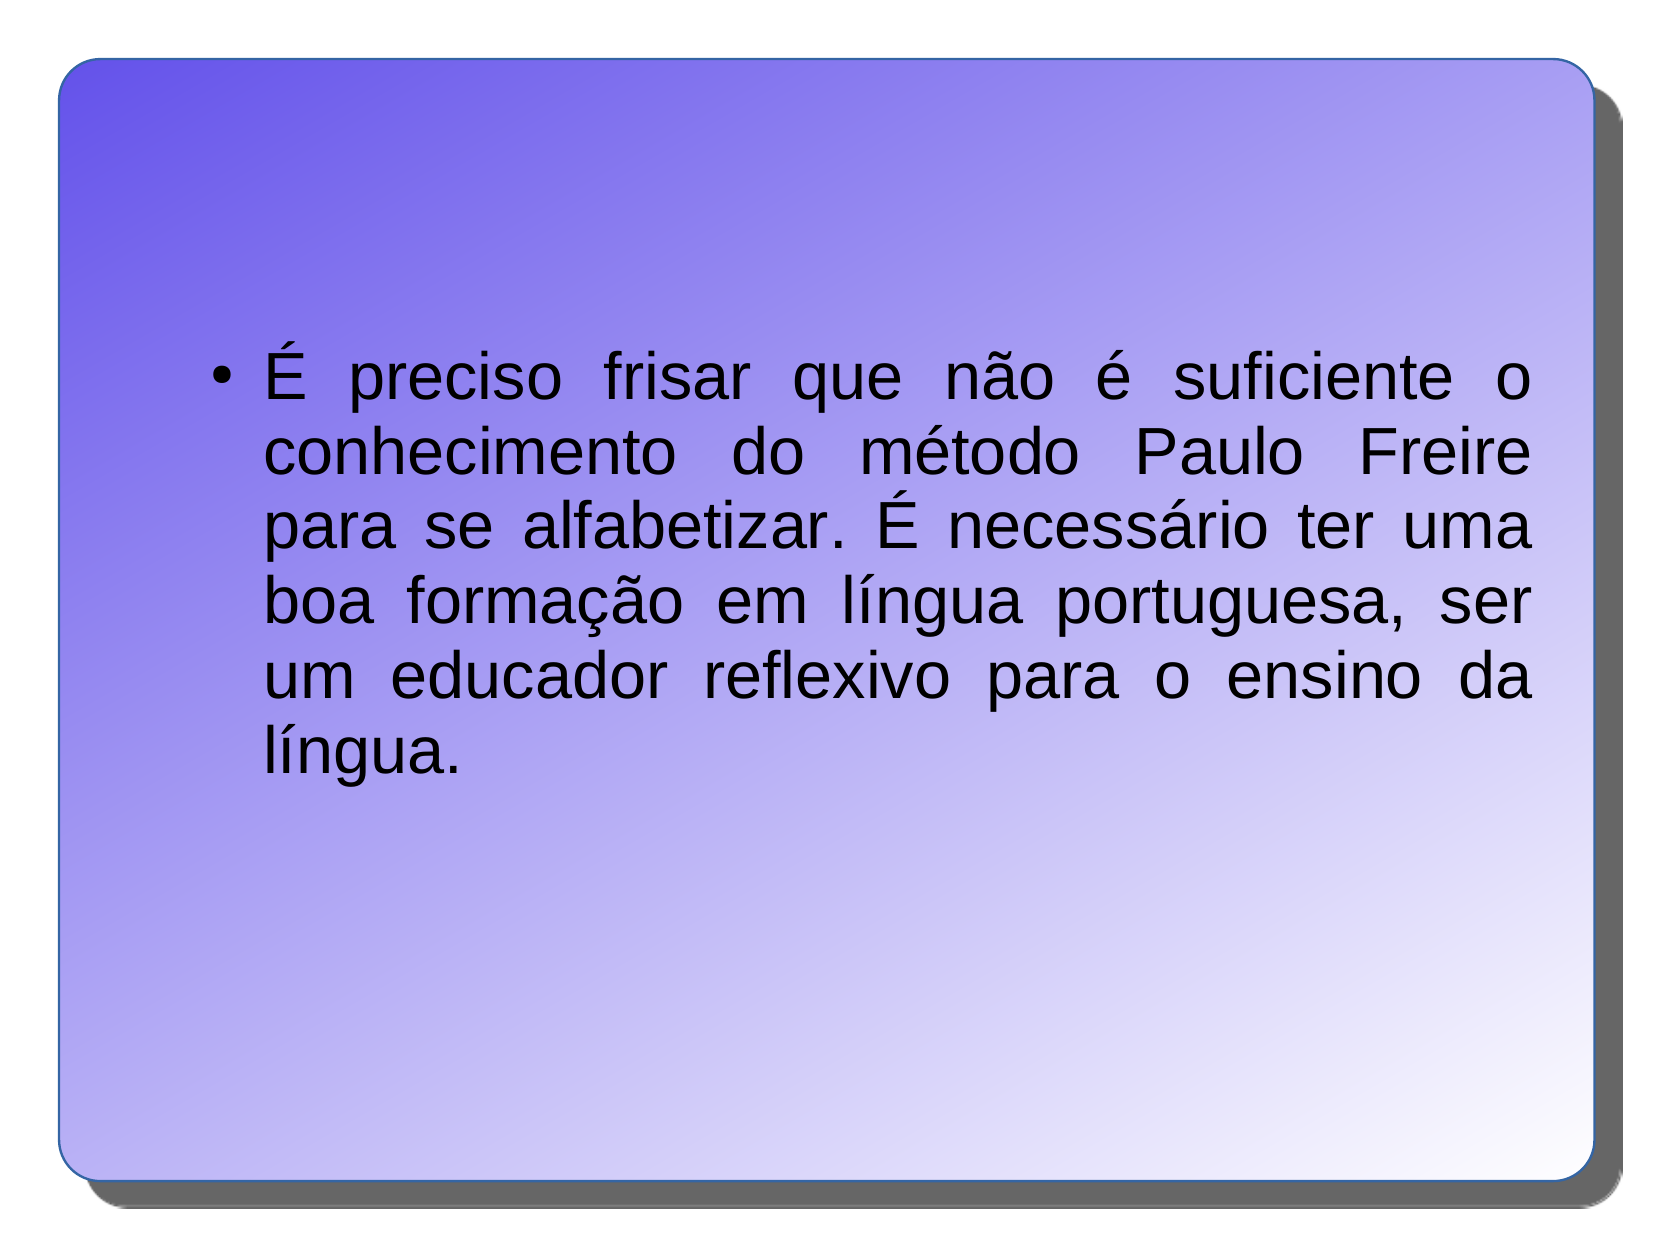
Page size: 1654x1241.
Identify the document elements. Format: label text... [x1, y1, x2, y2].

list É preciso frisar que não é suficiente o conhecimento do método Paulo Freire para se alfabetizar. É necessário ter uma boa formação em língua portuguesa, ser um educador reflexivo para o ensino da língua. [121, 338, 1534, 1127]
